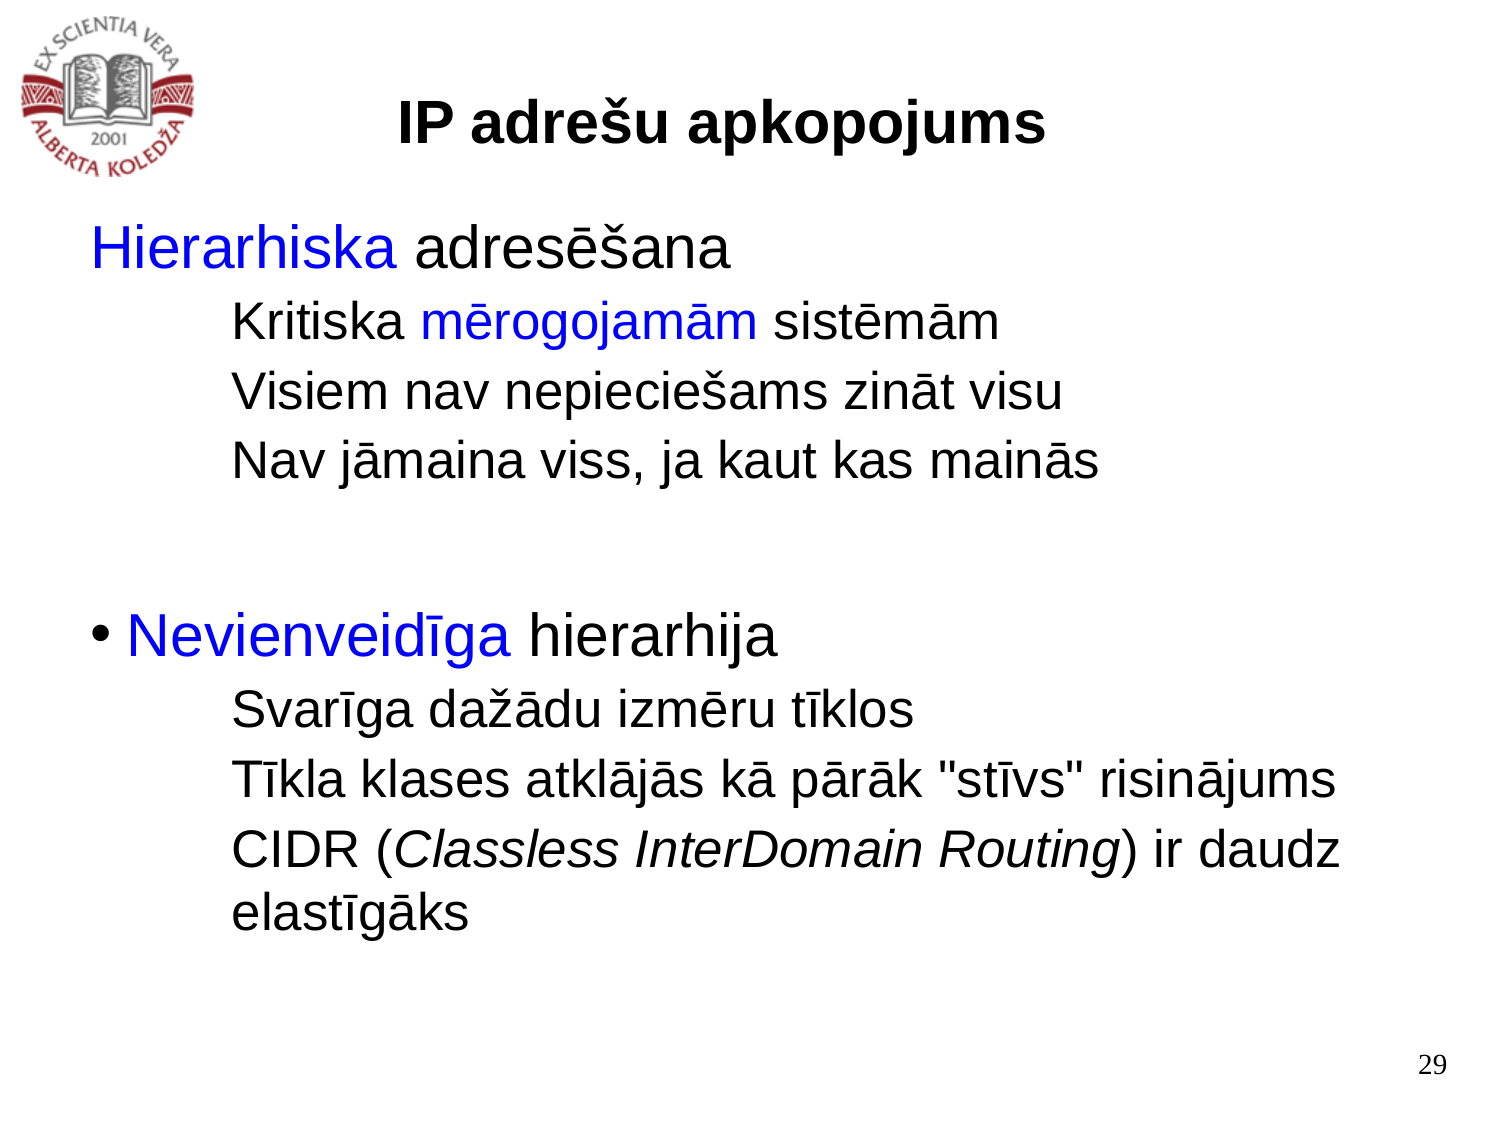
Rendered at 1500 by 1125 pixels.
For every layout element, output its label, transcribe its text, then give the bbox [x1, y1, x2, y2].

list Hierarhiska adresēšana Kritiska mērogojamām sistēmām Visiem nav nepieciešams zināt visu Nav jāmaina viss, ja kaut kas mainās Nevienveidīga hierarhija Svarīga dažādu izmēru tīklos Tīkla klases atklājās kā pārāk "stīvs" risinājums CIDR (Classless InterDomain Routing) ir daudz elastīgāks [74, 200, 1463, 1101]
title IP adrešu apkopojums [50, 62, 1374, 175]
picture [21, 16, 194, 177]
